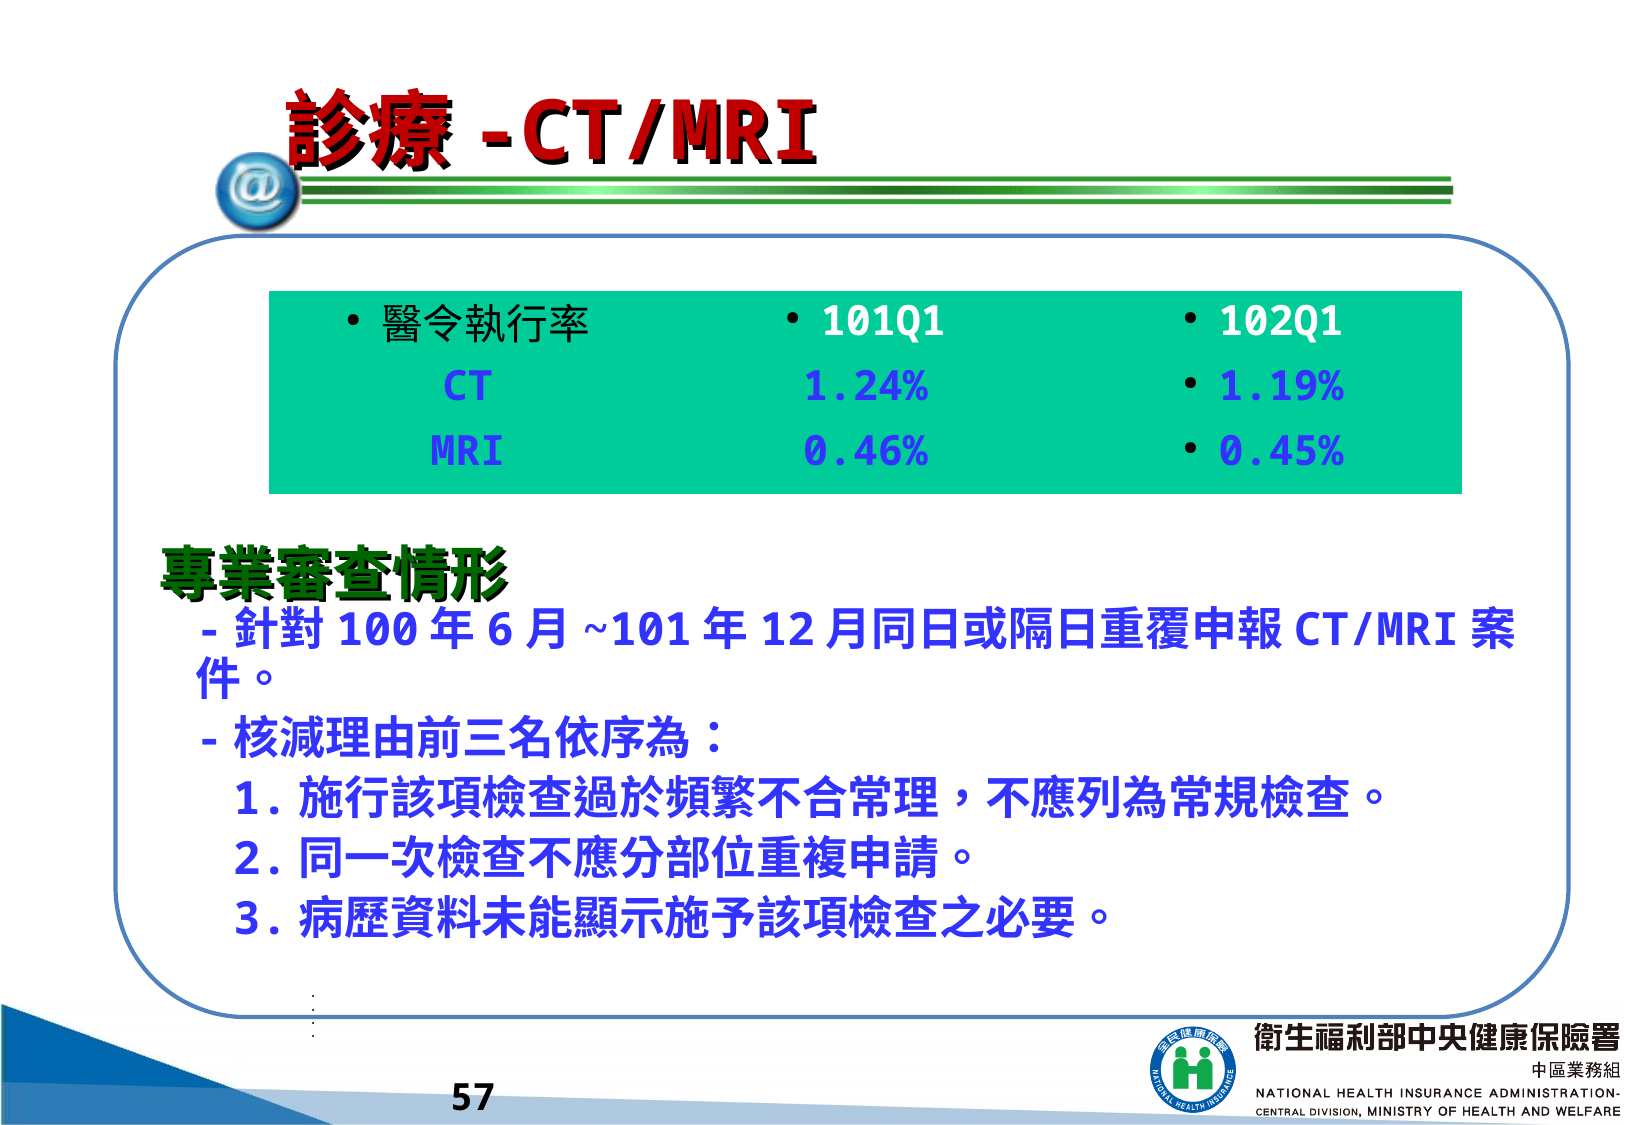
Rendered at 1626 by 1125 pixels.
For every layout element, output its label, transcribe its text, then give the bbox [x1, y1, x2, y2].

table_header 102Q1 [1064, 291, 1462, 356]
table_cell 0.46% [667, 421, 1064, 494]
table_header 醫令執行率 [269, 291, 667, 356]
text_box 專業審查情形 -針對100年6月~101年12月同日或隔日重覆申報CT/MRI案件。 -核減理由前三名依序為： 1.施行該項檢查過於頻繁不合常理，不應列為常規檢查。 2.同一次檢查不應分部位重複申請。 3.病歷資料未能顯示施予該項檢查之必要。 [115, 235, 1569, 1018]
text_box [435, 1065, 815, 1125]
table_cell 1.24% [667, 356, 1064, 421]
text_box [268, 79, 1625, 268]
table_cell CT [269, 356, 667, 421]
table_cell 0.45% [1064, 421, 1462, 494]
table_cell MRI [269, 421, 667, 494]
title 診療-CT/MRI [268, 32, 1440, 221]
table_header 101Q1 [667, 291, 1064, 356]
table_cell 1.19% [1064, 356, 1462, 421]
